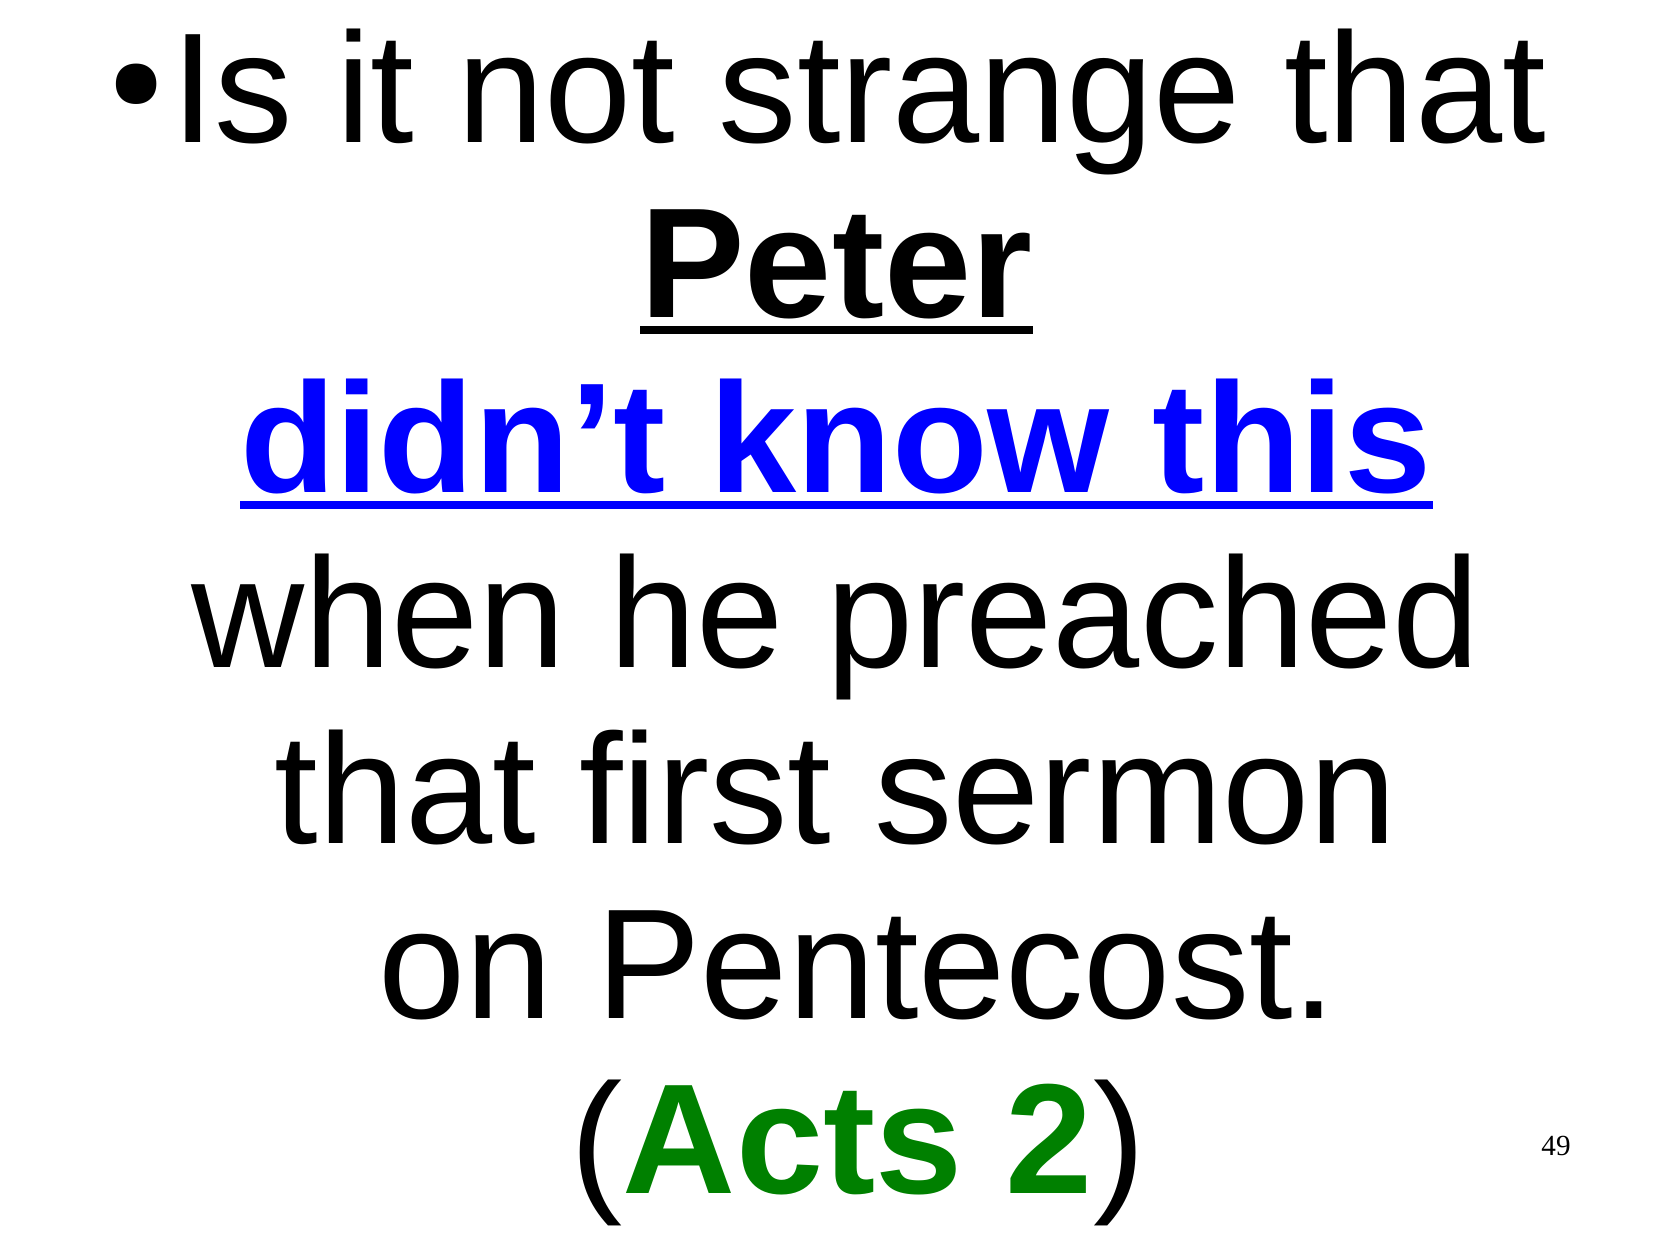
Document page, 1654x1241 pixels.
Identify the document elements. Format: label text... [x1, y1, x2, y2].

list Is it not strange that Peter didn’t know this when he preached that first sermon on Pentecost. (Acts 2) [0, 0, 1651, 1238]
